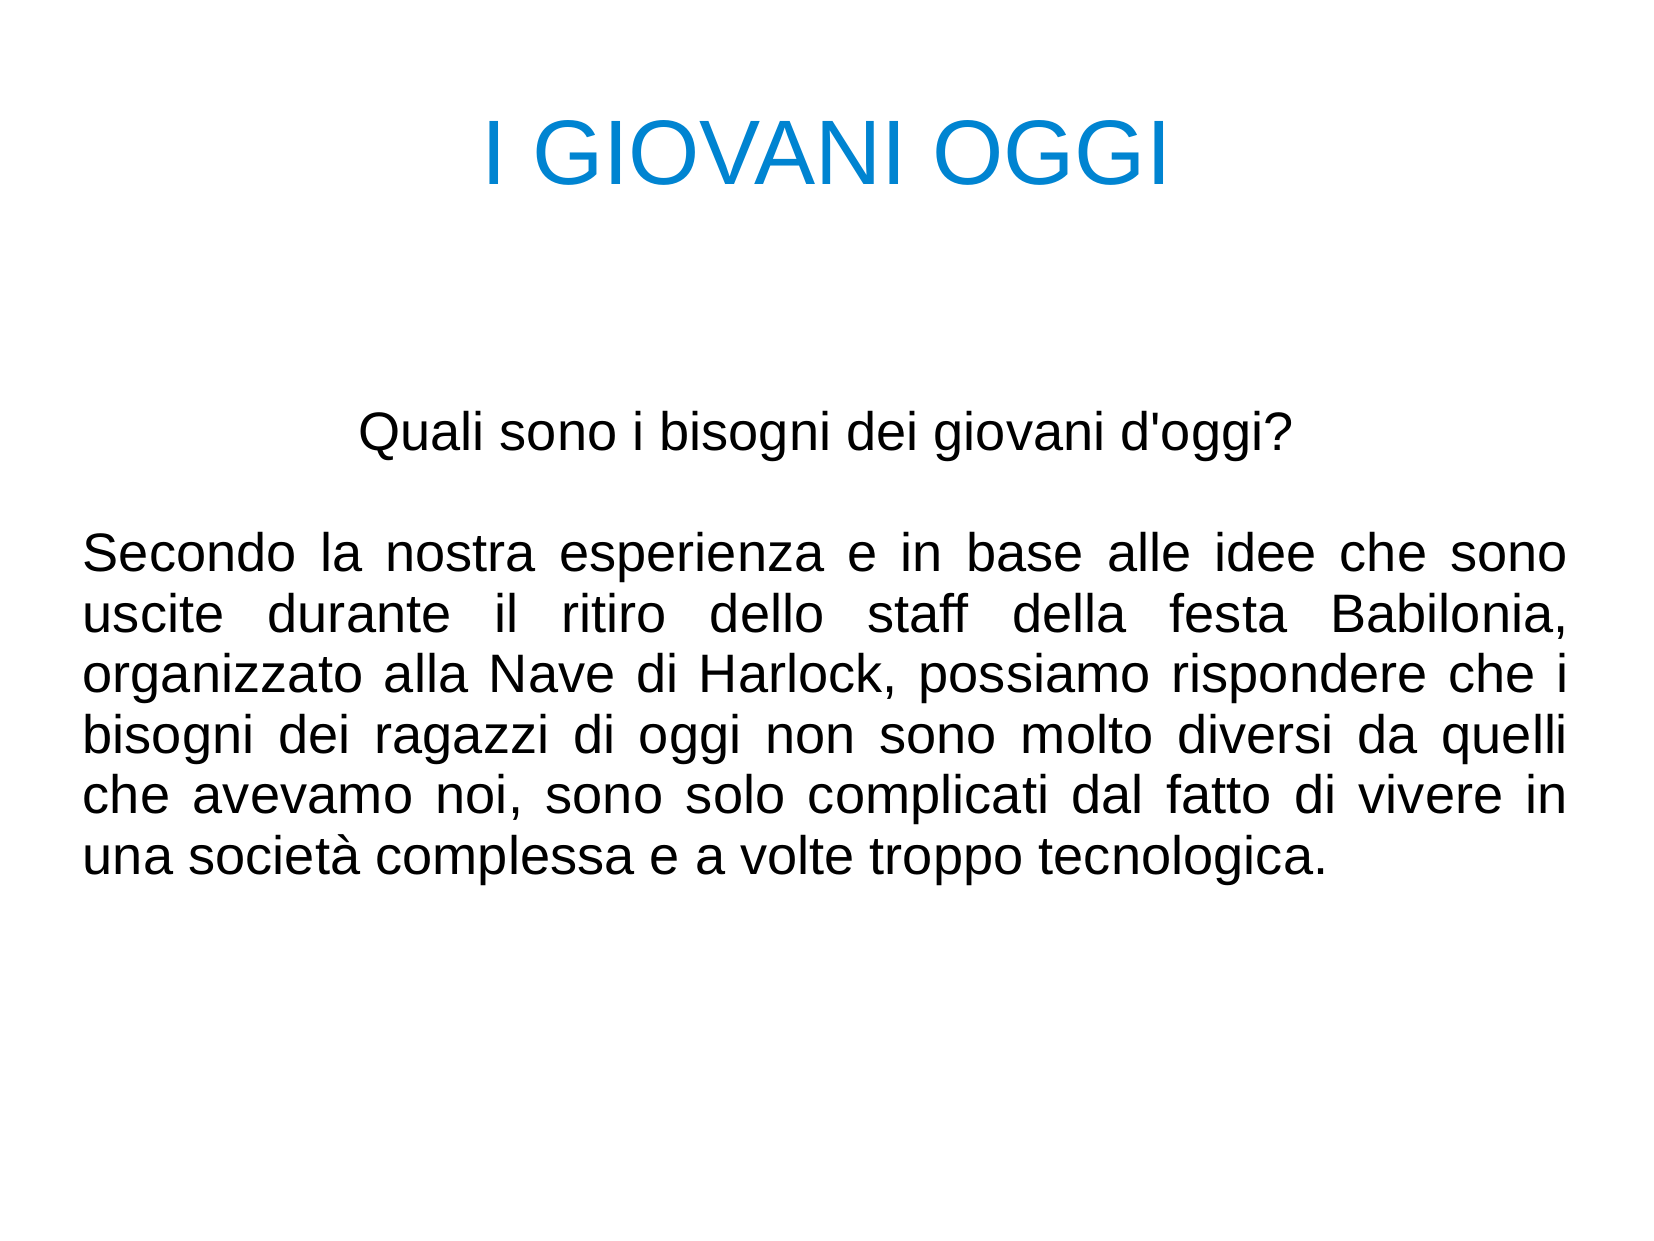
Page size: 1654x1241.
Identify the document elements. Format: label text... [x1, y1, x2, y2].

subtitle Quali sono i bisogni dei giovani d'oggi? Secondo la nostra esperienza e in base alle idee che sono uscite durante il ritiro dello staff della festa Babilonia, organizzato alla Nave di Harlock, possiamo rispondere che i bisogni dei ragazzi di oggi non sono molto diversi da quelli che avevamo noi, sono solo complicati dal fatto di vivere in una società complessa e a volte troppo tecnologica. [82, 290, 1571, 1109]
title I GIOVANI OGGI [82, 49, 1571, 257]
